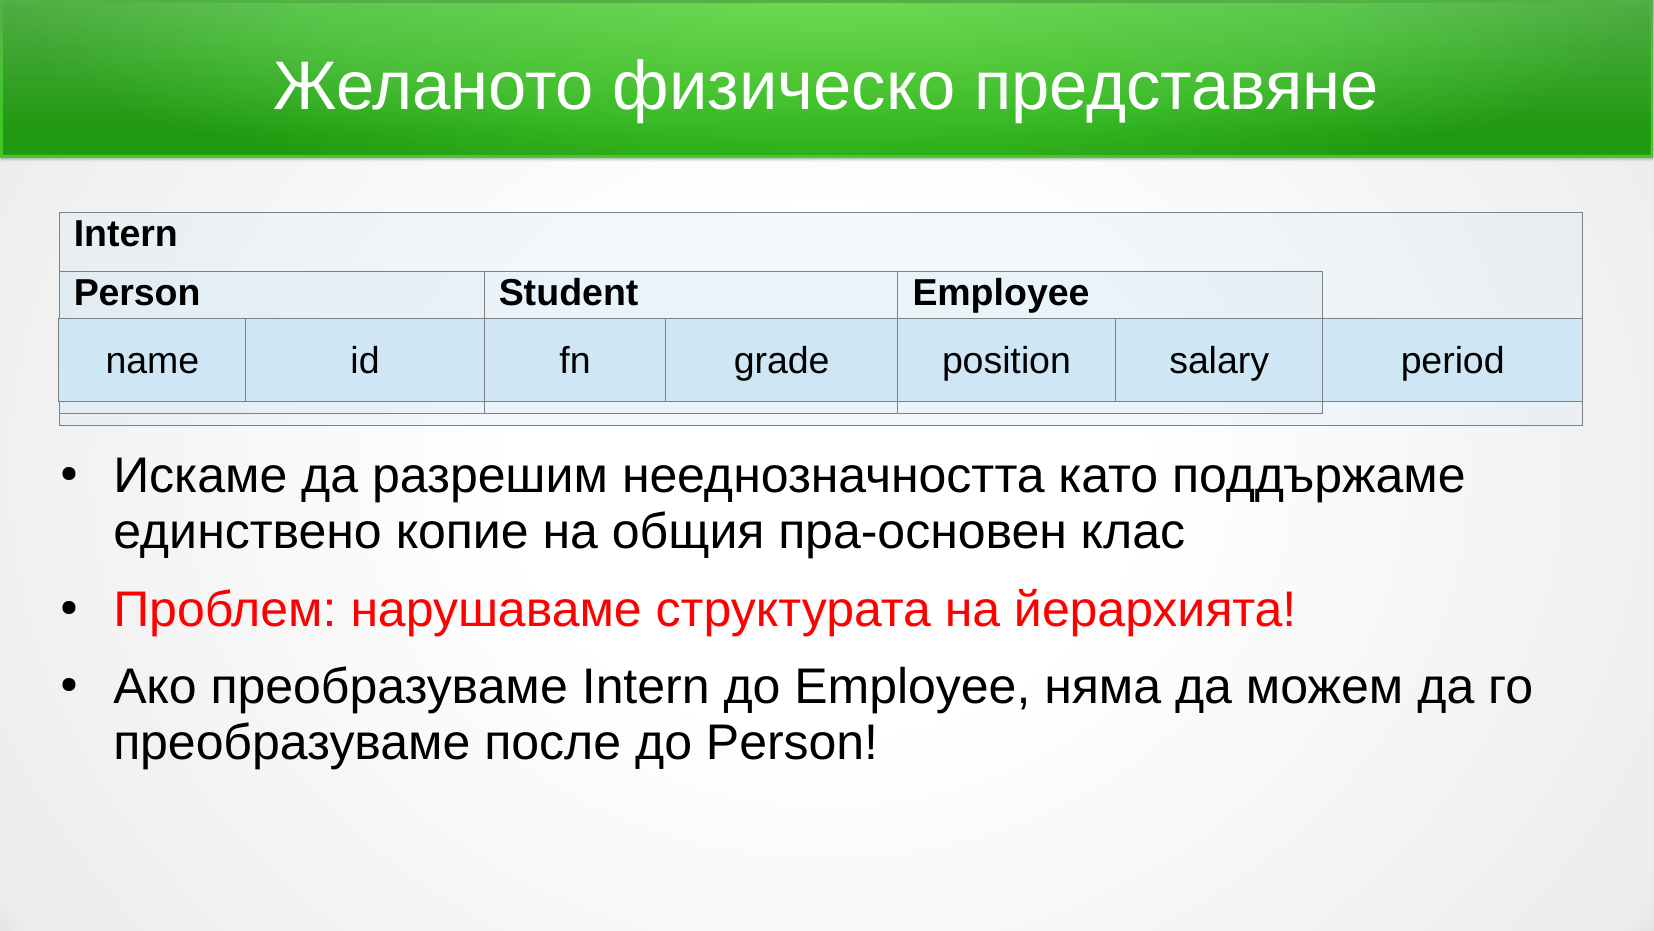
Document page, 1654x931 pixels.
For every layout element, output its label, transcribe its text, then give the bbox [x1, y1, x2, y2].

text_box Student [485, 402, 897, 414]
text_box name [58, 318, 245, 402]
text_box id [245, 318, 485, 402]
text_box Intern [59, 402, 1583, 426]
text_box Employee [897, 271, 1323, 318]
text_box Student [485, 271, 897, 318]
title Желаното физическо представяне [82, 37, 1571, 135]
list Искаме да разрешим нееднозначността като поддържаме единствено копие на общия пра-основен клас Проблем: нарушаваме структурата на йерархията! Ако преобразуваме Intern до Employee, няма да можем да го преобразуваме после до Person! [42, 447, 1595, 910]
text_box period [1322, 318, 1583, 402]
text_box position [897, 318, 1115, 402]
text_box Person [59, 271, 485, 318]
text_box fn [485, 318, 665, 402]
text_box salary [1115, 318, 1322, 402]
text_box Employee [897, 402, 1323, 414]
text_box Intern [59, 212, 1583, 318]
text_box Person [59, 402, 485, 414]
text_box grade [665, 318, 897, 402]
